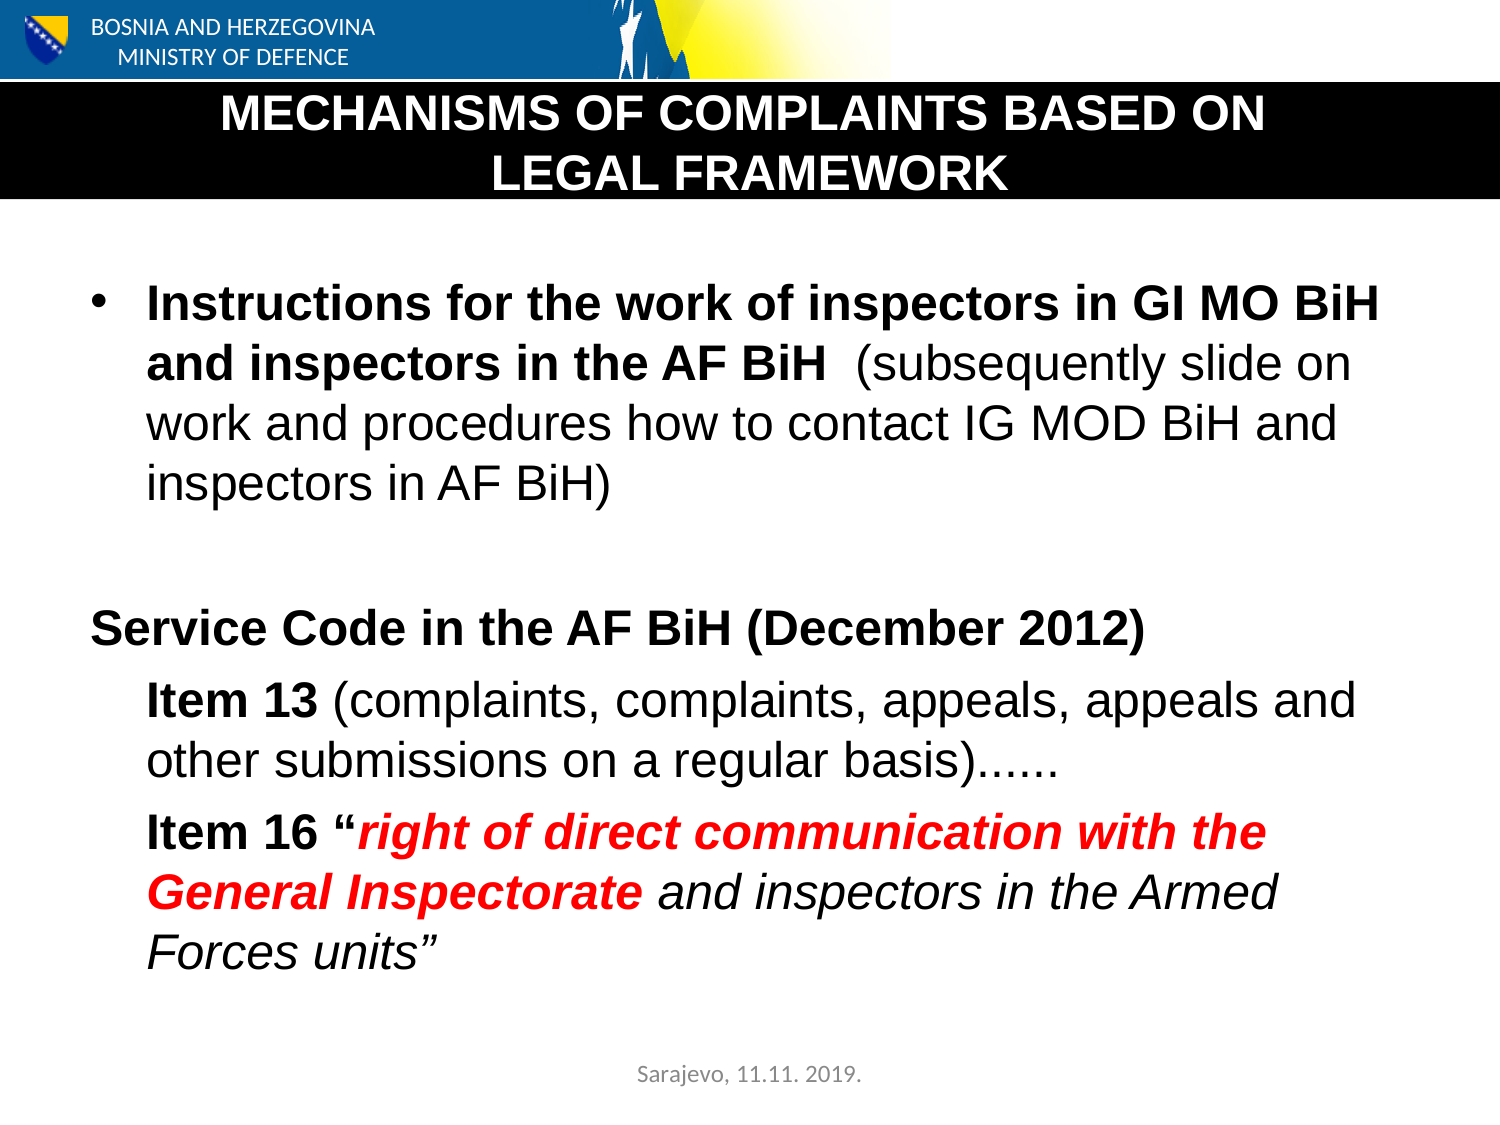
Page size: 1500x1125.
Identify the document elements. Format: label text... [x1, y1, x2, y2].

picture [0, 0, 1500, 79]
title MECHANISMS OF COMPLAINTS BASED ON LEGAL FRAMEWORK [0, 82, 1500, 200]
list Instructions for the work of inspectors in GI MO BiH and inspectors in the AF BiH (subsequently slide on work and procedures how to contact IG MOD BiH and inspectors in AF BiH) Service Code in the AF BiH (December 2012) Item 13 (complaints, complaints, appeals, appeals and other submissions on a regular basis)...... Item 16 “right of direct communication with the General Inspectorate and inspectors in the Armed Forces units” [75, 262, 1426, 1005]
text_box Sarajevo, 11.11. 2019. [512, 1042, 988, 1103]
